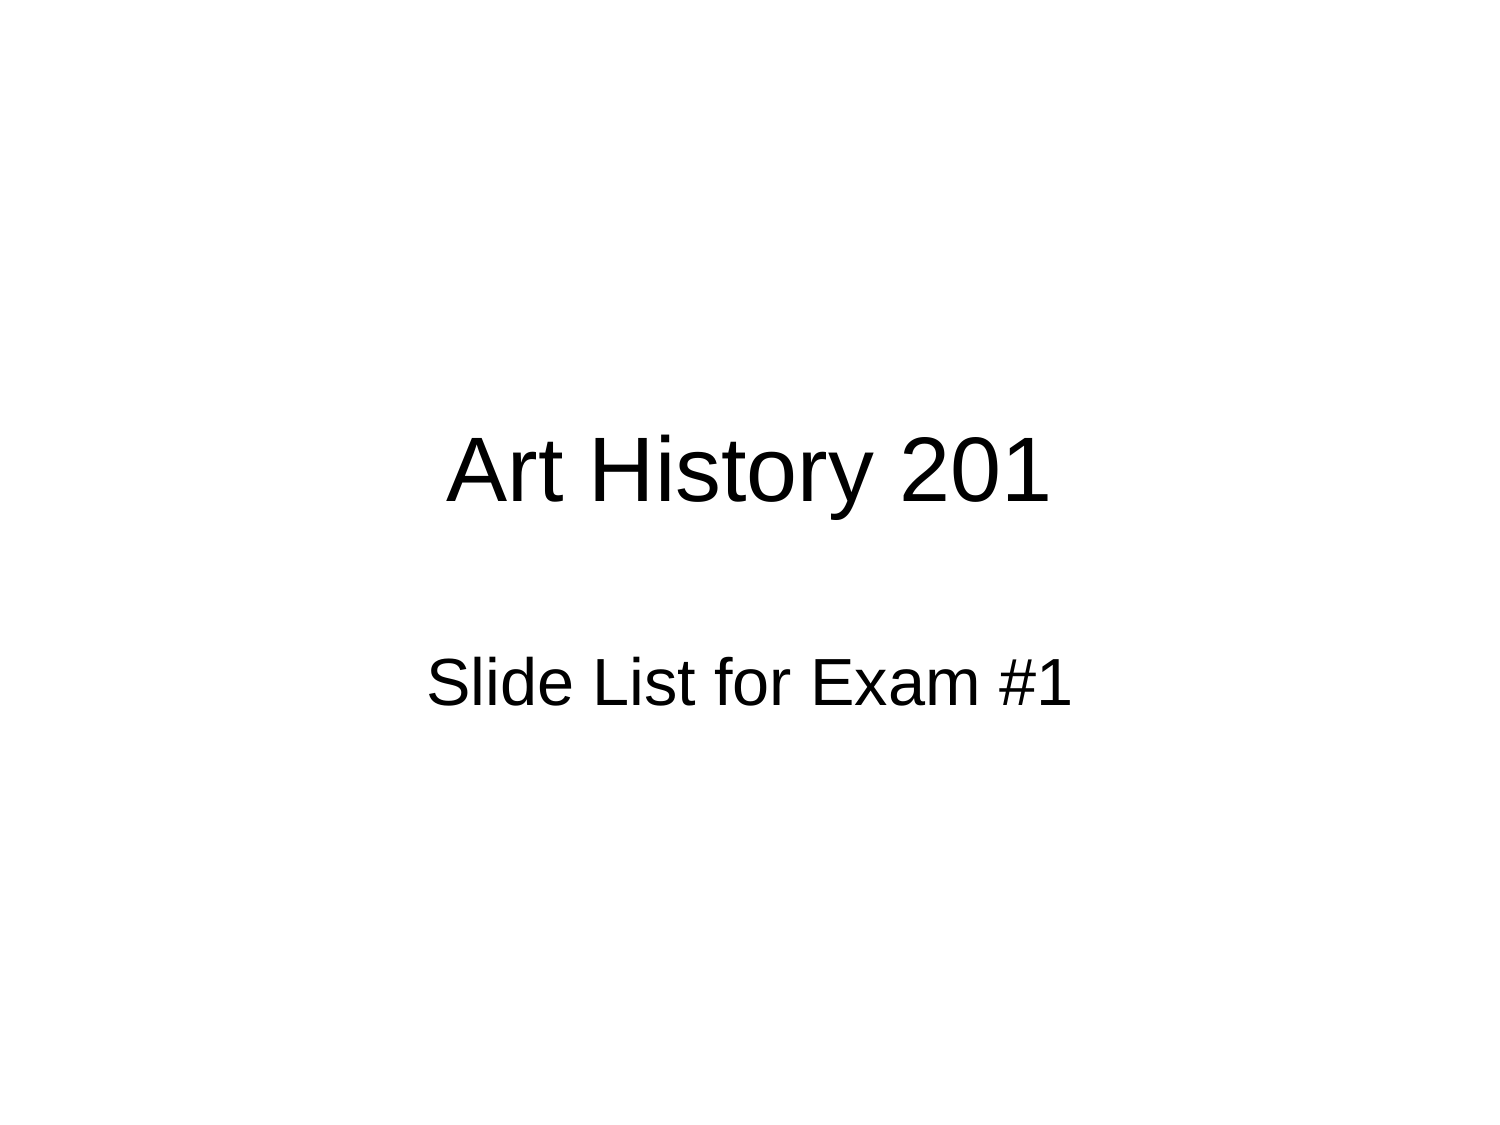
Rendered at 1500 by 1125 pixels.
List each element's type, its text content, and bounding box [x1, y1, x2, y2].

title Art History 201 [112, 349, 1388, 591]
subtitle Slide List for Exam #1 [225, 637, 1276, 926]
